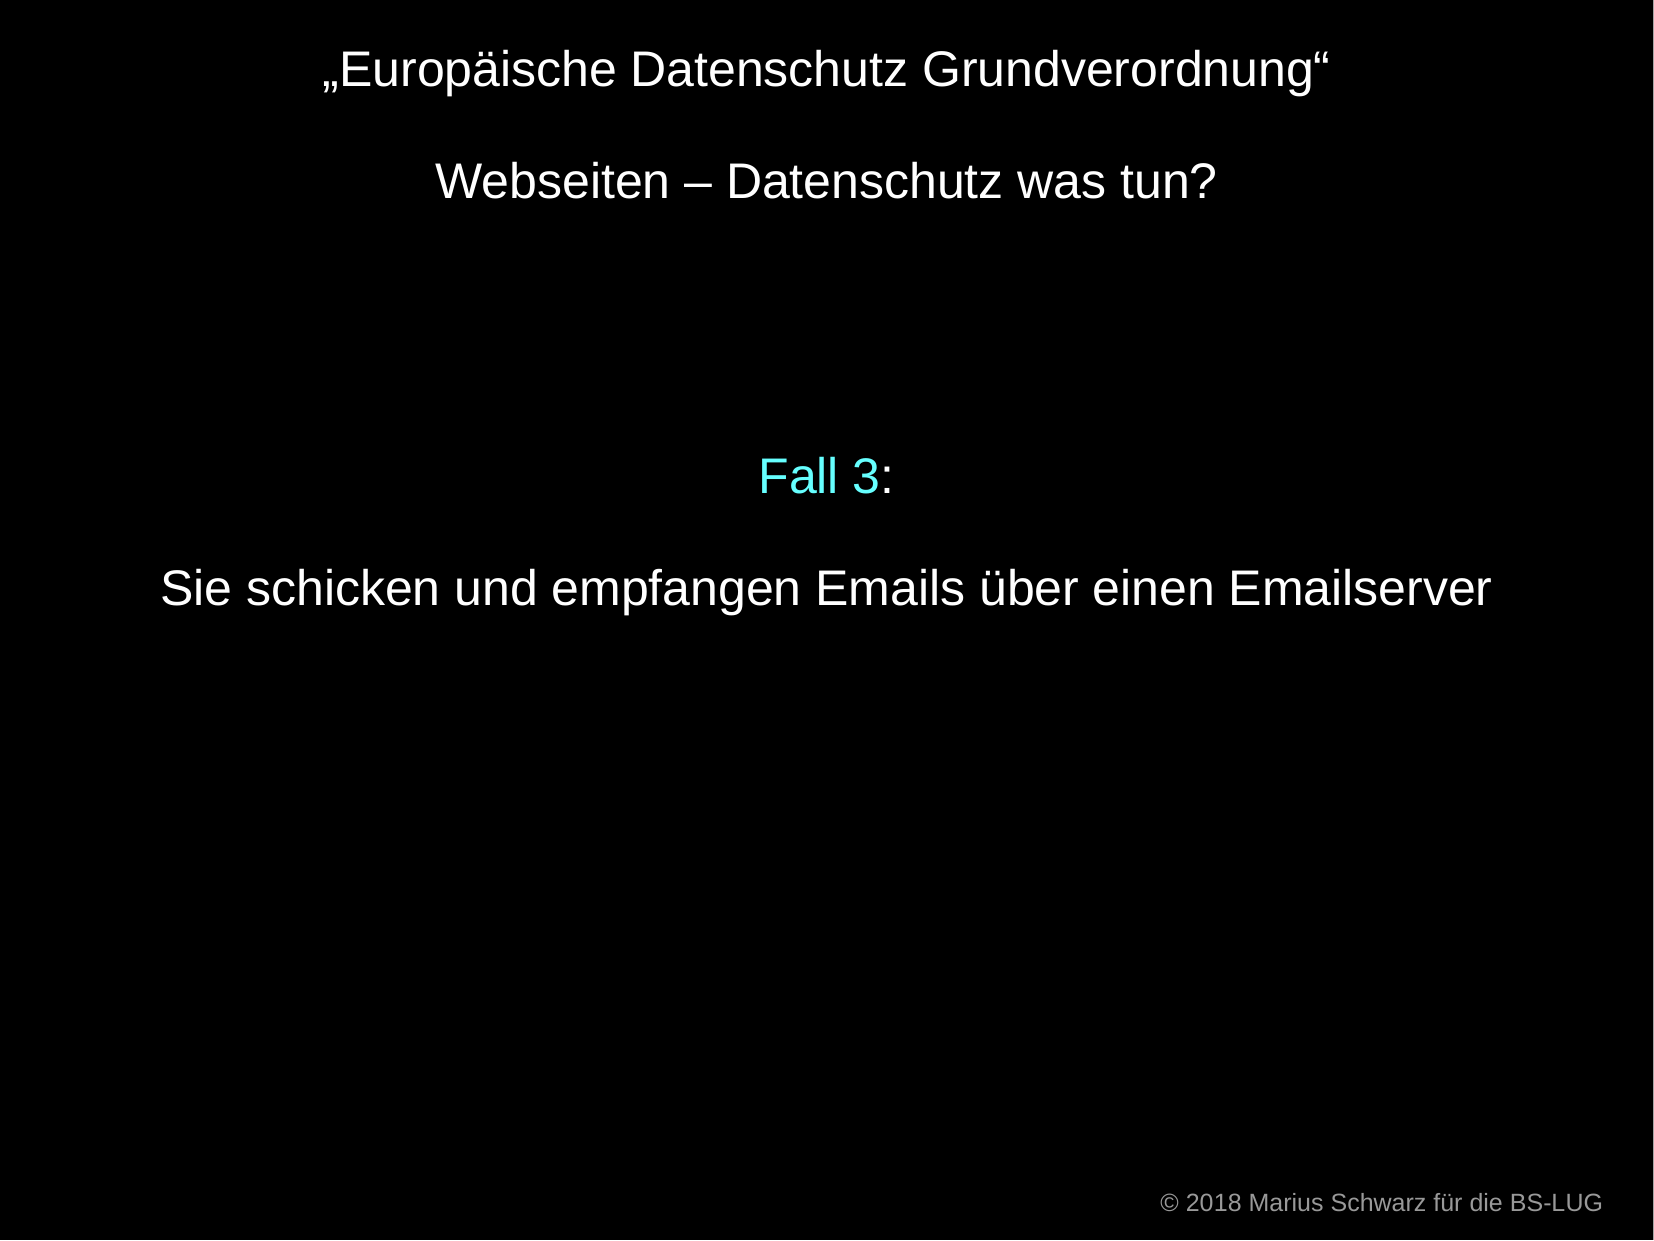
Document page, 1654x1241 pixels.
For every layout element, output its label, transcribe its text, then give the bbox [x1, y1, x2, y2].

text_box Fall 3: Sie schicken und empfangen Emails über einen Emailserver [82, 290, 1571, 1109]
text_box © 2018 Marius Schwarz für die BS-LUG [1145, 1181, 1630, 1224]
title „Europäische Datenschutz Grundverordnung“ Webseiten – Datenschutz was tun? [82, 41, 1571, 209]
